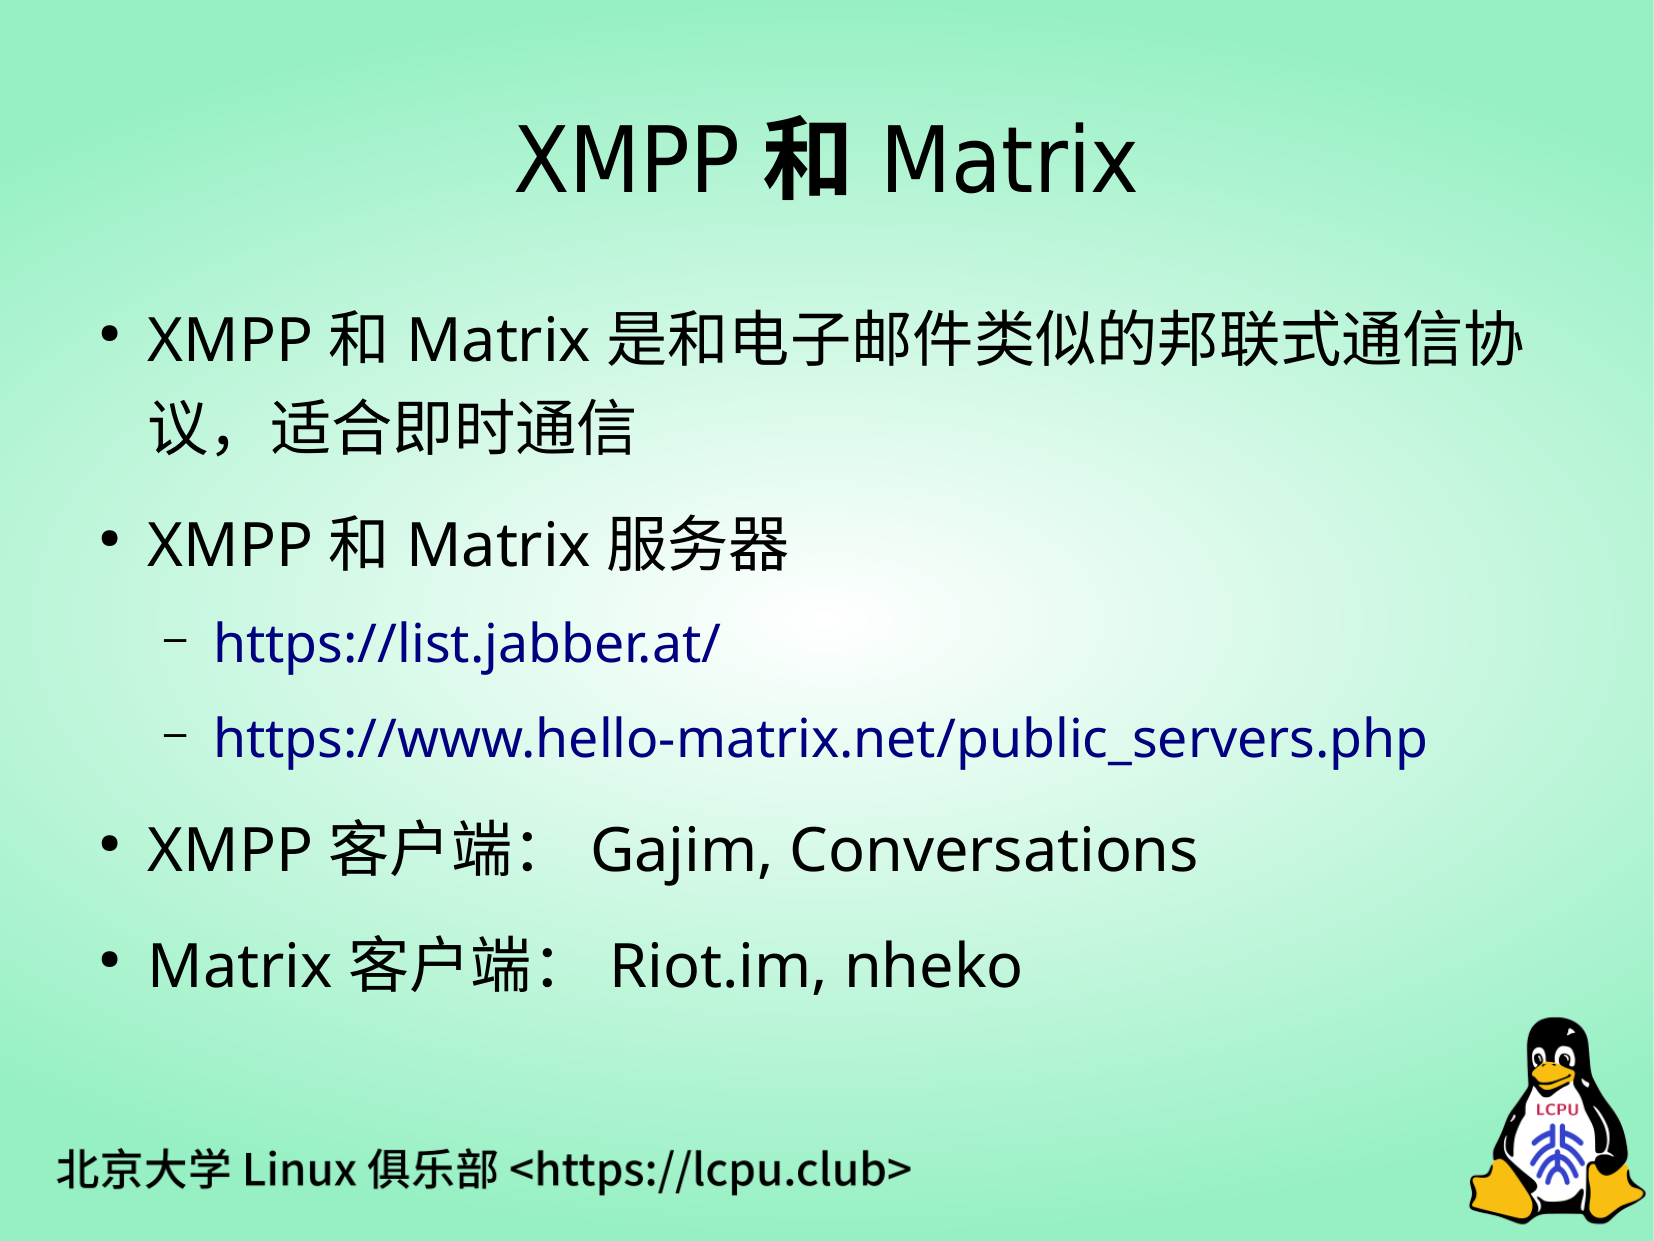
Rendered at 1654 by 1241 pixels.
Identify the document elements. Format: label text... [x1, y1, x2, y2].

picture [0, 0, 1654, 1241]
title XMPP和Matrix [82, 49, 1571, 257]
list XMPP和Matrix是和电子邮件类似的邦联式通信协议，适合即时通信 XMPP和Matrix服务器 https://list.jabber.at/ https://www.hello-matrix.net/public_servers.php XMPP客户端：Gajim, Conversations Matrix客户端：Riot.im, nheko [82, 290, 1571, 1010]
